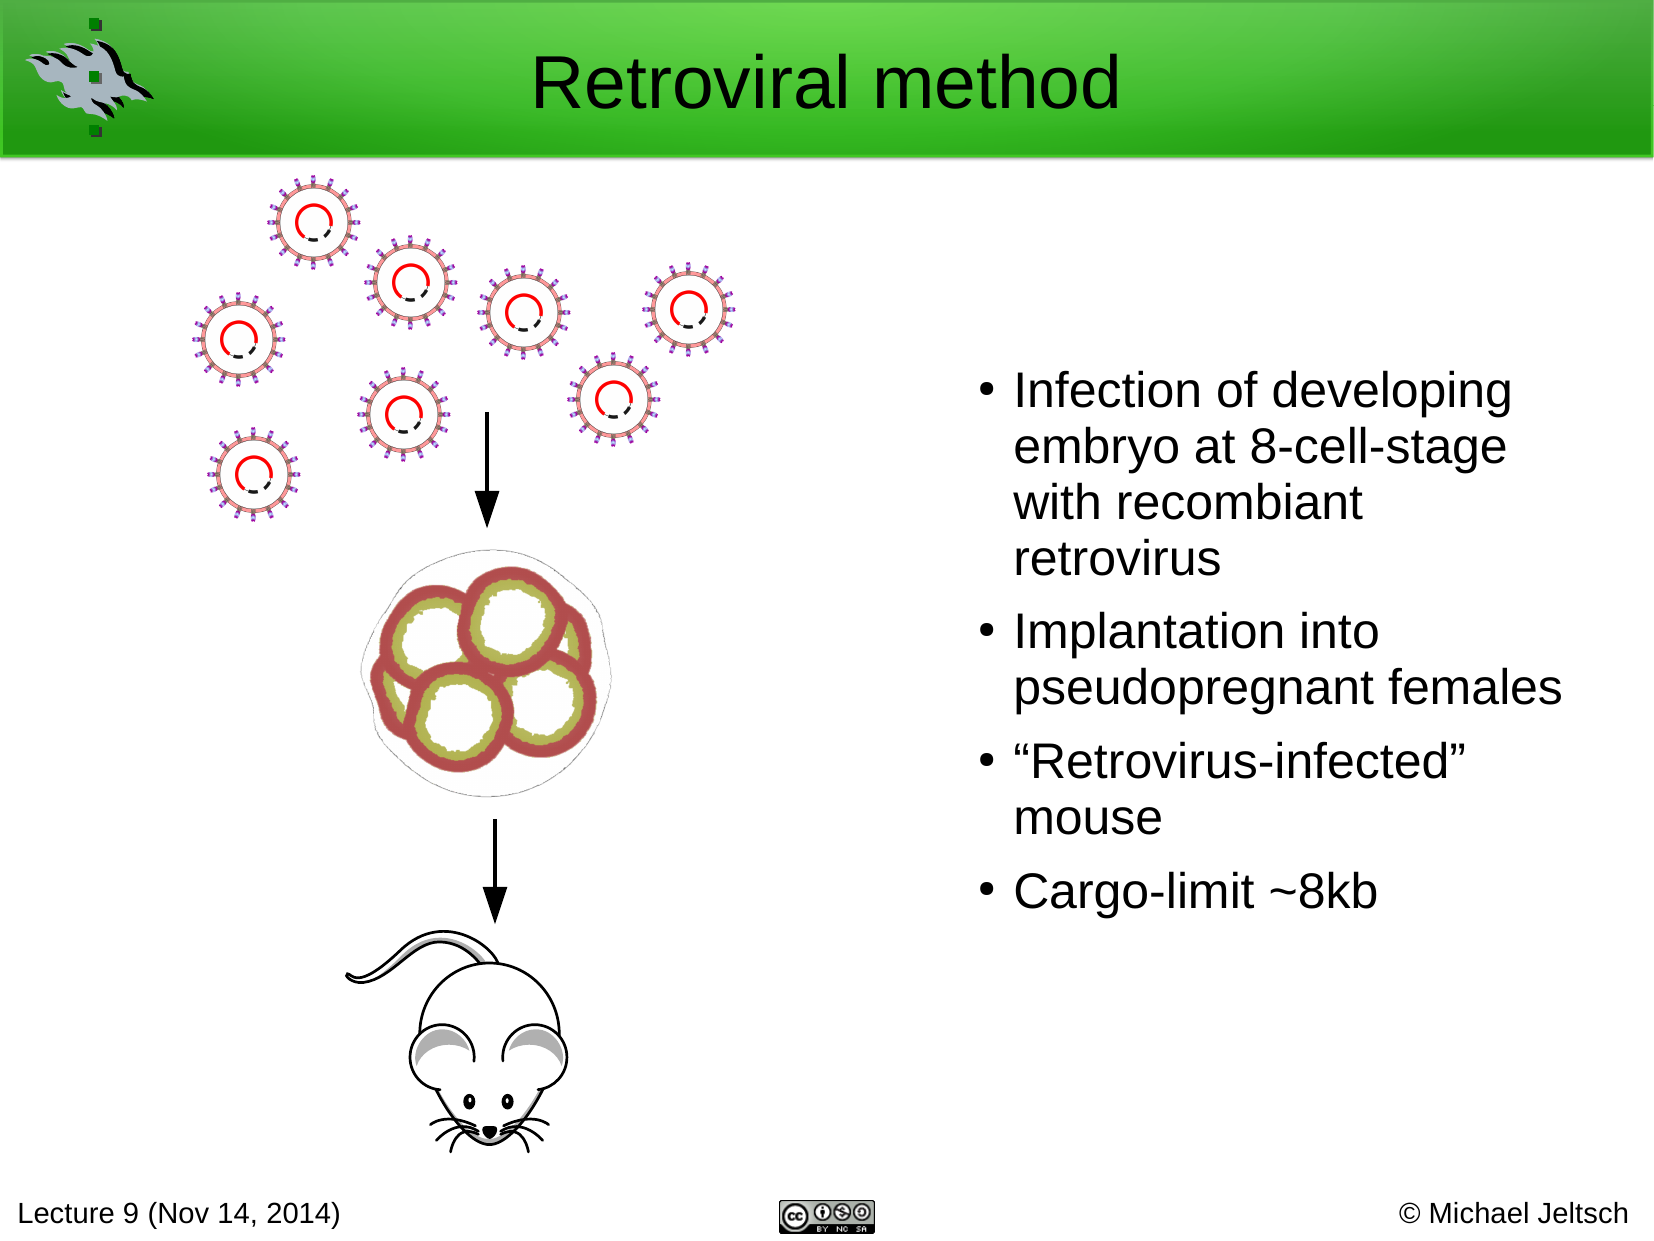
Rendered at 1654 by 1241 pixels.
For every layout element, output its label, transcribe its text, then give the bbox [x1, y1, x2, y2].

picture [345, 930, 569, 1154]
title Retroviral method [259, 11, 1394, 154]
picture [240, 171, 758, 466]
text_box Infection of developing embryo at 8-cell-stage with recombiant retrovirus Implantation into pseudopregnant females “Retrovirus-infected” mouse Cargo-limit ~8kb [963, 355, 1579, 982]
picture [165, 288, 308, 391]
picture [779, 1200, 875, 1234]
picture [180, 423, 323, 526]
picture [322, 543, 650, 803]
